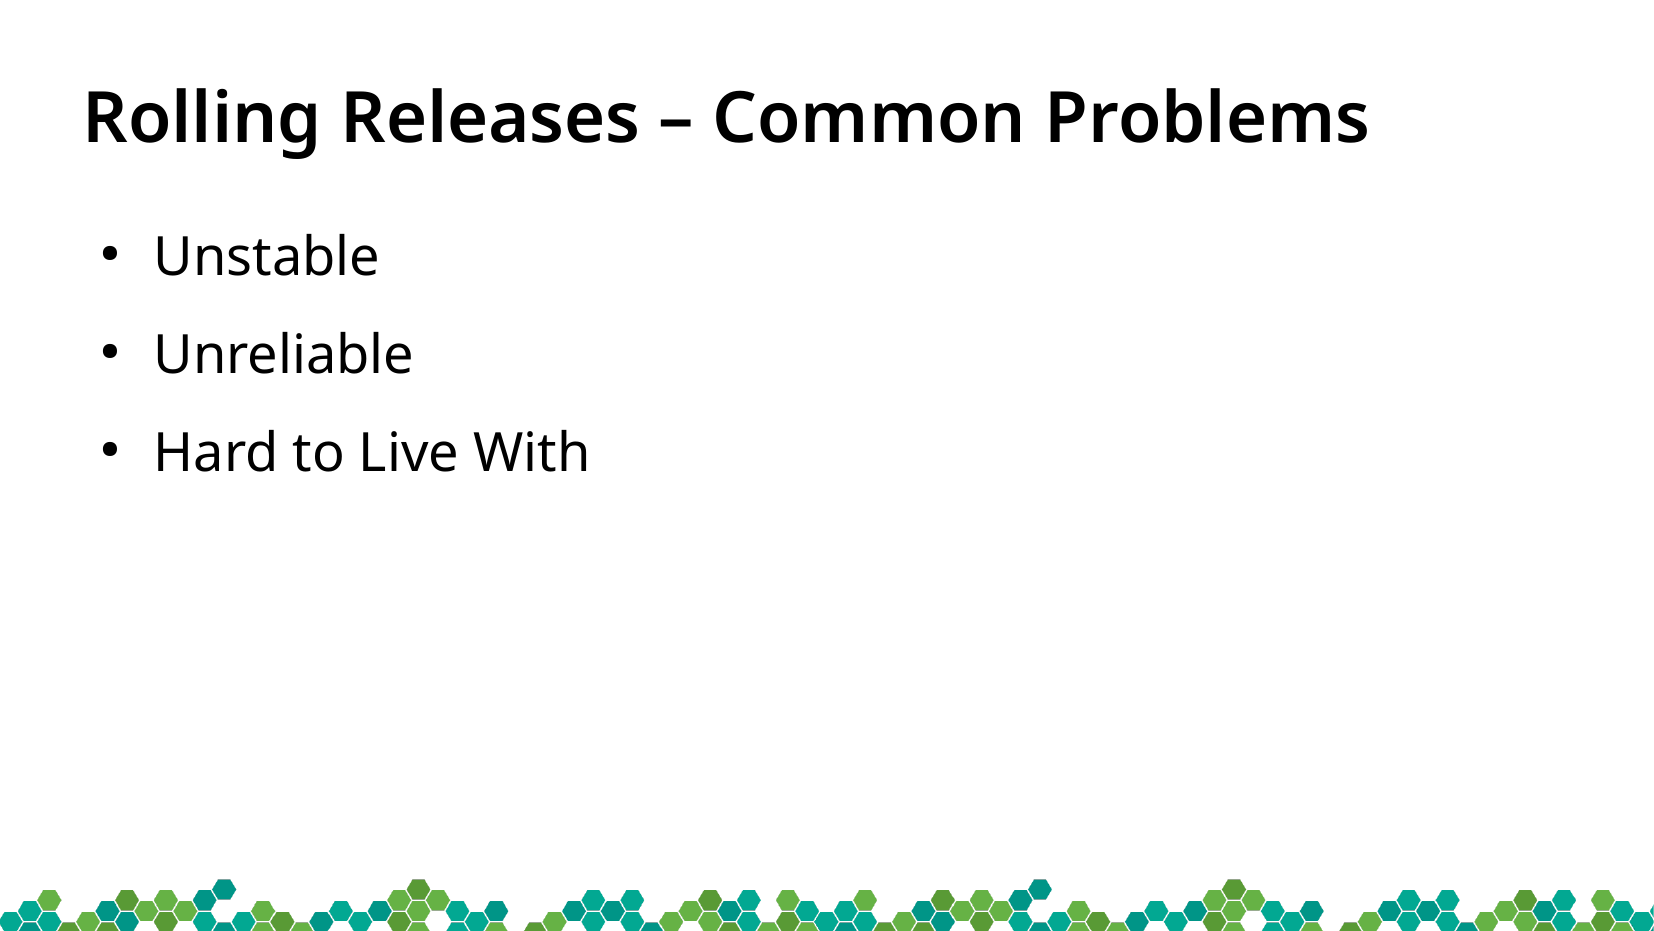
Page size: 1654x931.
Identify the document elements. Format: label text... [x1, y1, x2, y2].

title Rolling Releases – Common Problems [82, 37, 1571, 193]
list Unstable Unreliable Hard to Live With [82, 217, 1571, 851]
picture [0, 871, 1654, 931]
